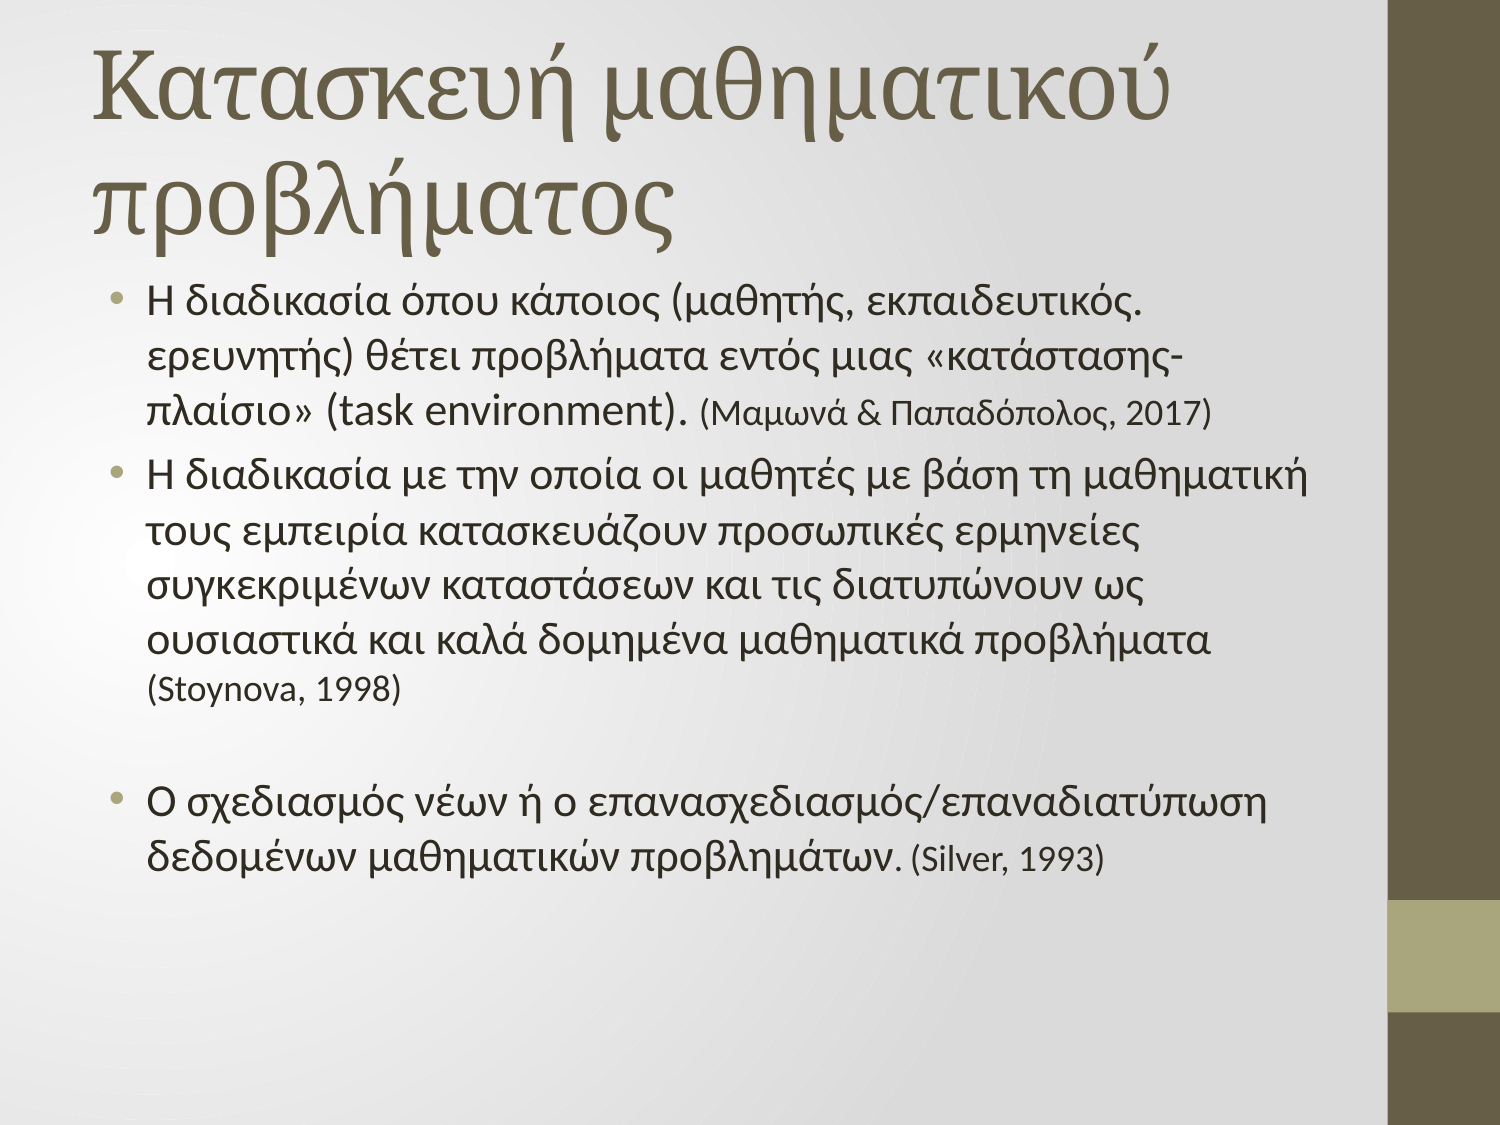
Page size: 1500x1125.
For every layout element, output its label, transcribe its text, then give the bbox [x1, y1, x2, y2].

title Κατασκευή μαθηματικού προβλήματος [75, 45, 1325, 233]
list Η διαδικασία όπου κάποιος (μαθητής, εκπαιδευτικός. ερευνητής) θέτει προβλήματα εντός μιας «κατάστασης- πλαίσιο» (task environment). (Μαμωνά & Παπαδόπολος, 2017) Η διαδικασία με την οποία οι μαθητές με βάση τη μαθηματική τους εμπειρία κατασκευάζουν προσωπικές ερμηνείες συγκεκριμένων καταστάσεων και τις διατυπώνουν ως ουσιαστικά και καλά δομημένα μαθηματικά προβλήματα (Stoynova, 1998) Ο σχεδιασμός νέων ή ο επανασχεδιασμός/επαναδιατύπωση δεδομένων μαθηματικών προβλημάτων. (Silver, 1993) [75, 262, 1325, 1050]
